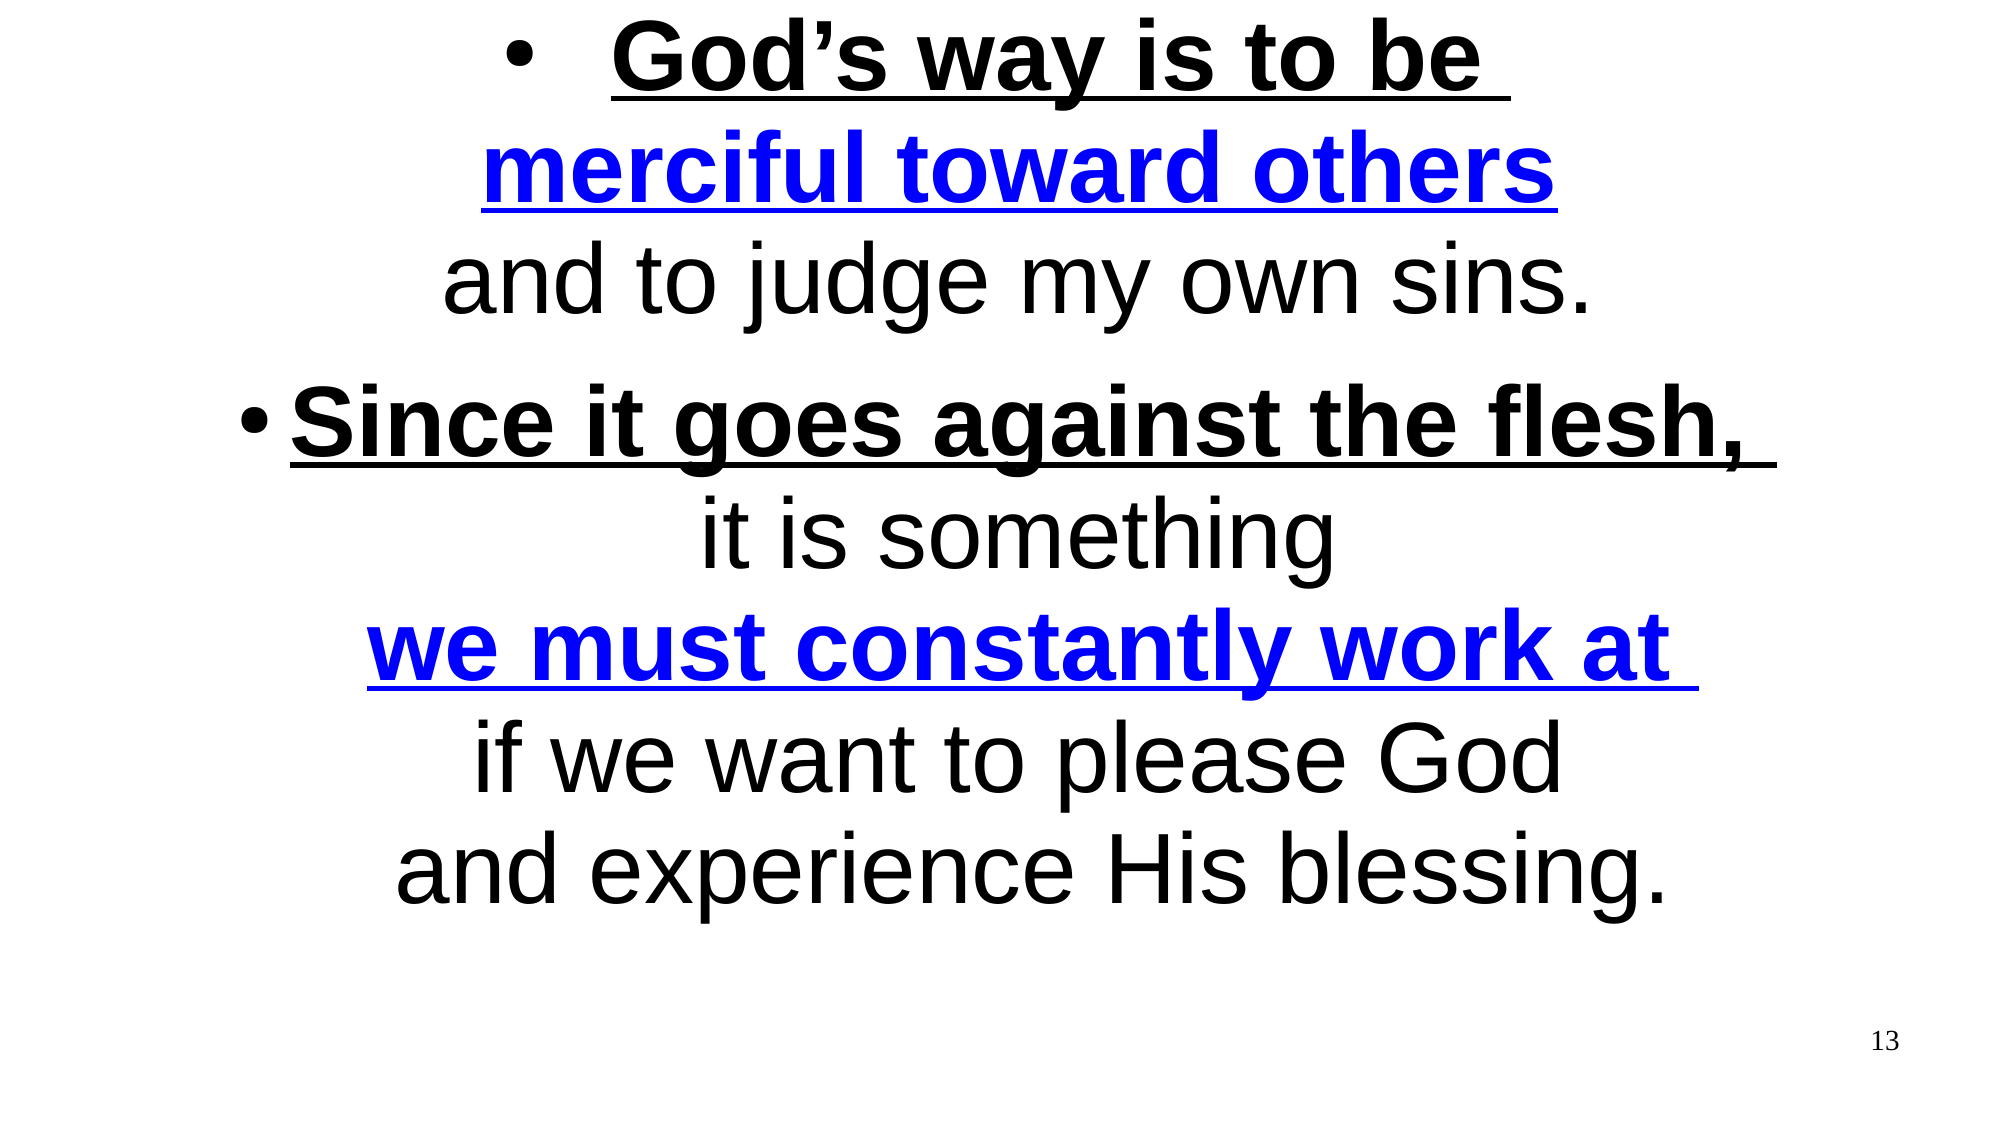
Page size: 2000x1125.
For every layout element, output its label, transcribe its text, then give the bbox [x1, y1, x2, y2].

list God’s way is to be merciful toward others and to judge my own sins. Since it goes against the flesh, it is something we must constantly work at if we want to please God and experience His blessing. [0, 0, 1996, 1123]
